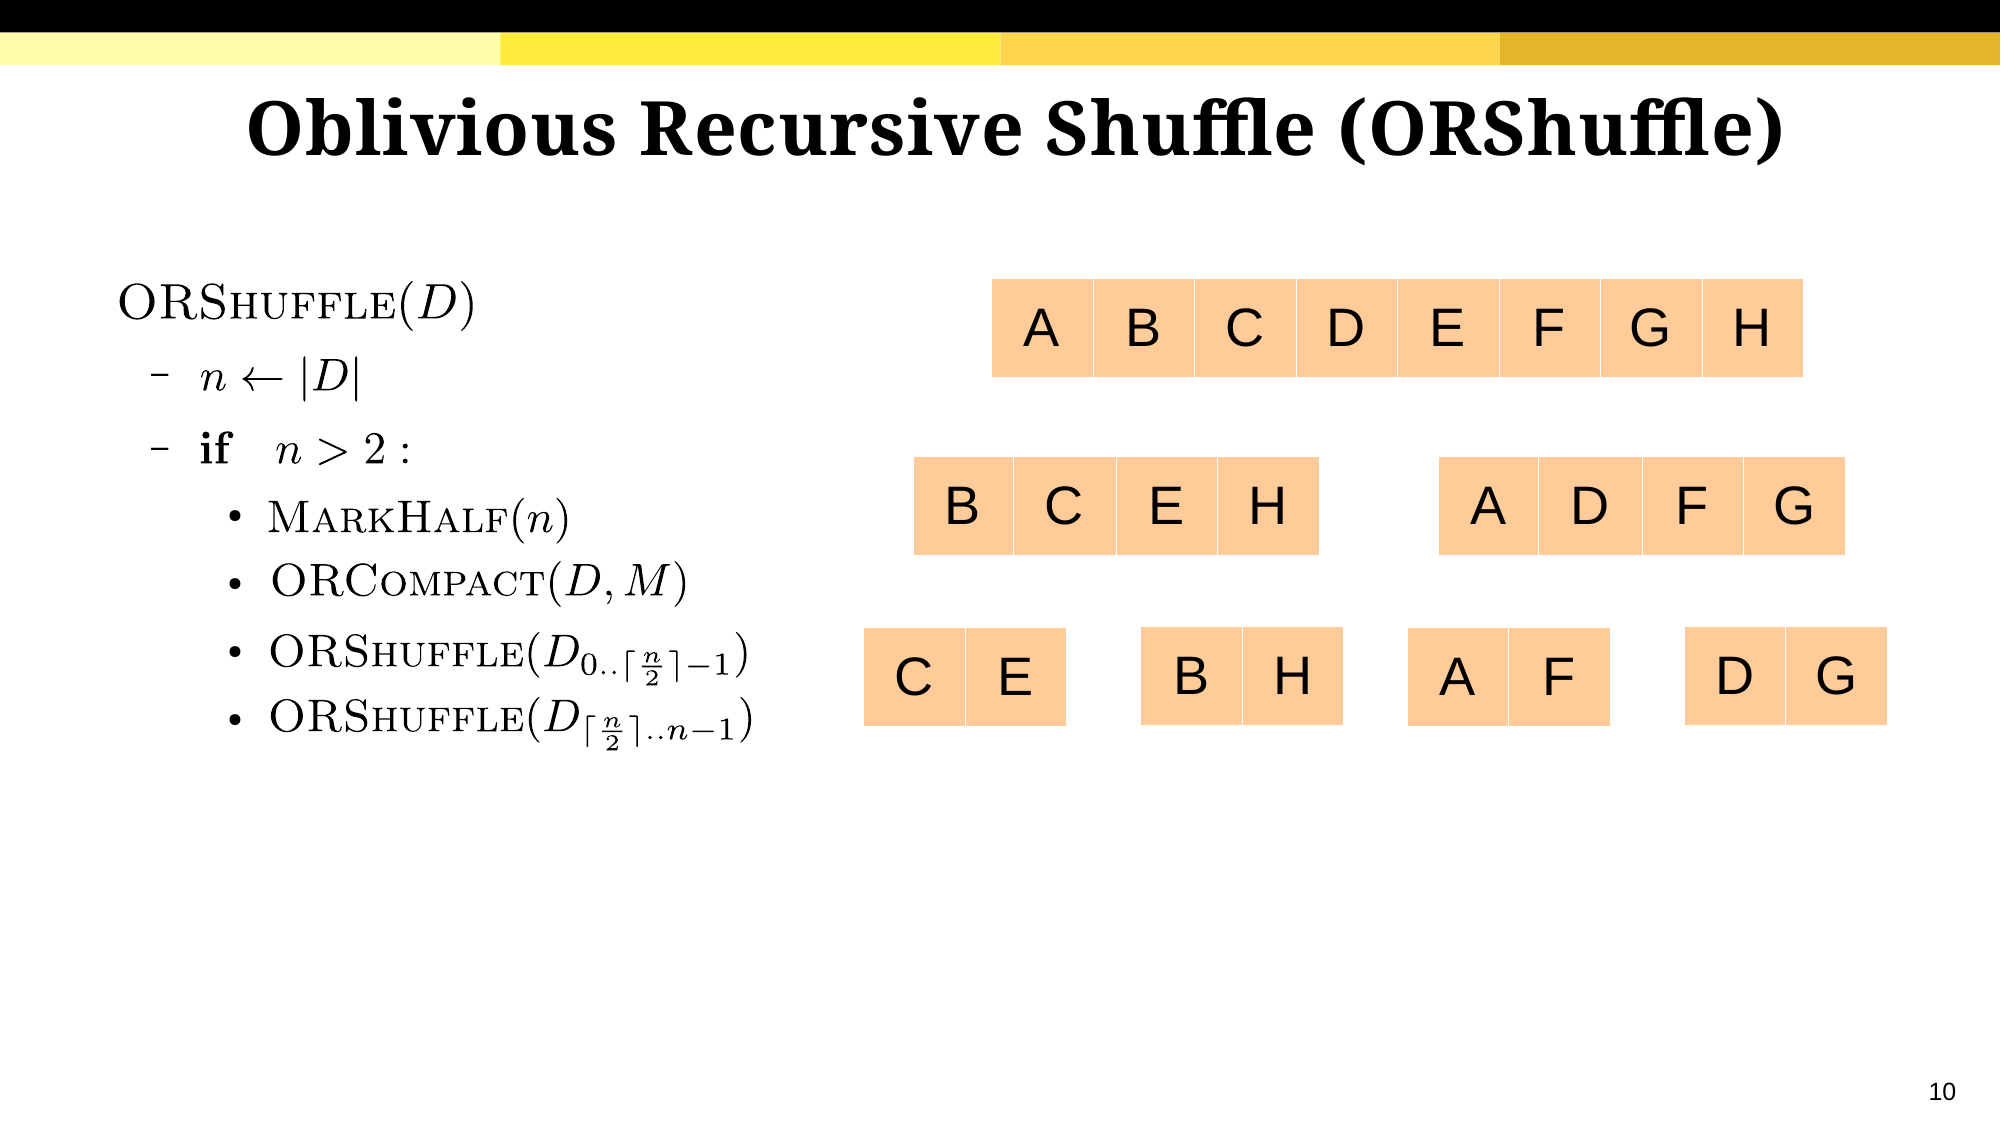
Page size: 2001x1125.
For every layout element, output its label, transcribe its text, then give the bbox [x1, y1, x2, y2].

text_box [268, 497, 568, 544]
text_box [271, 561, 686, 607]
text_box [118, 281, 473, 331]
list [47, 259, 1946, 1067]
text_box 10 [1913, 1069, 1972, 1113]
text_box [269, 631, 747, 686]
text_box [269, 696, 752, 751]
text_box [201, 356, 358, 402]
title Oblivious Recursive Shuffle (ORShuffle) [48, 59, 1985, 207]
text_box [200, 431, 408, 466]
